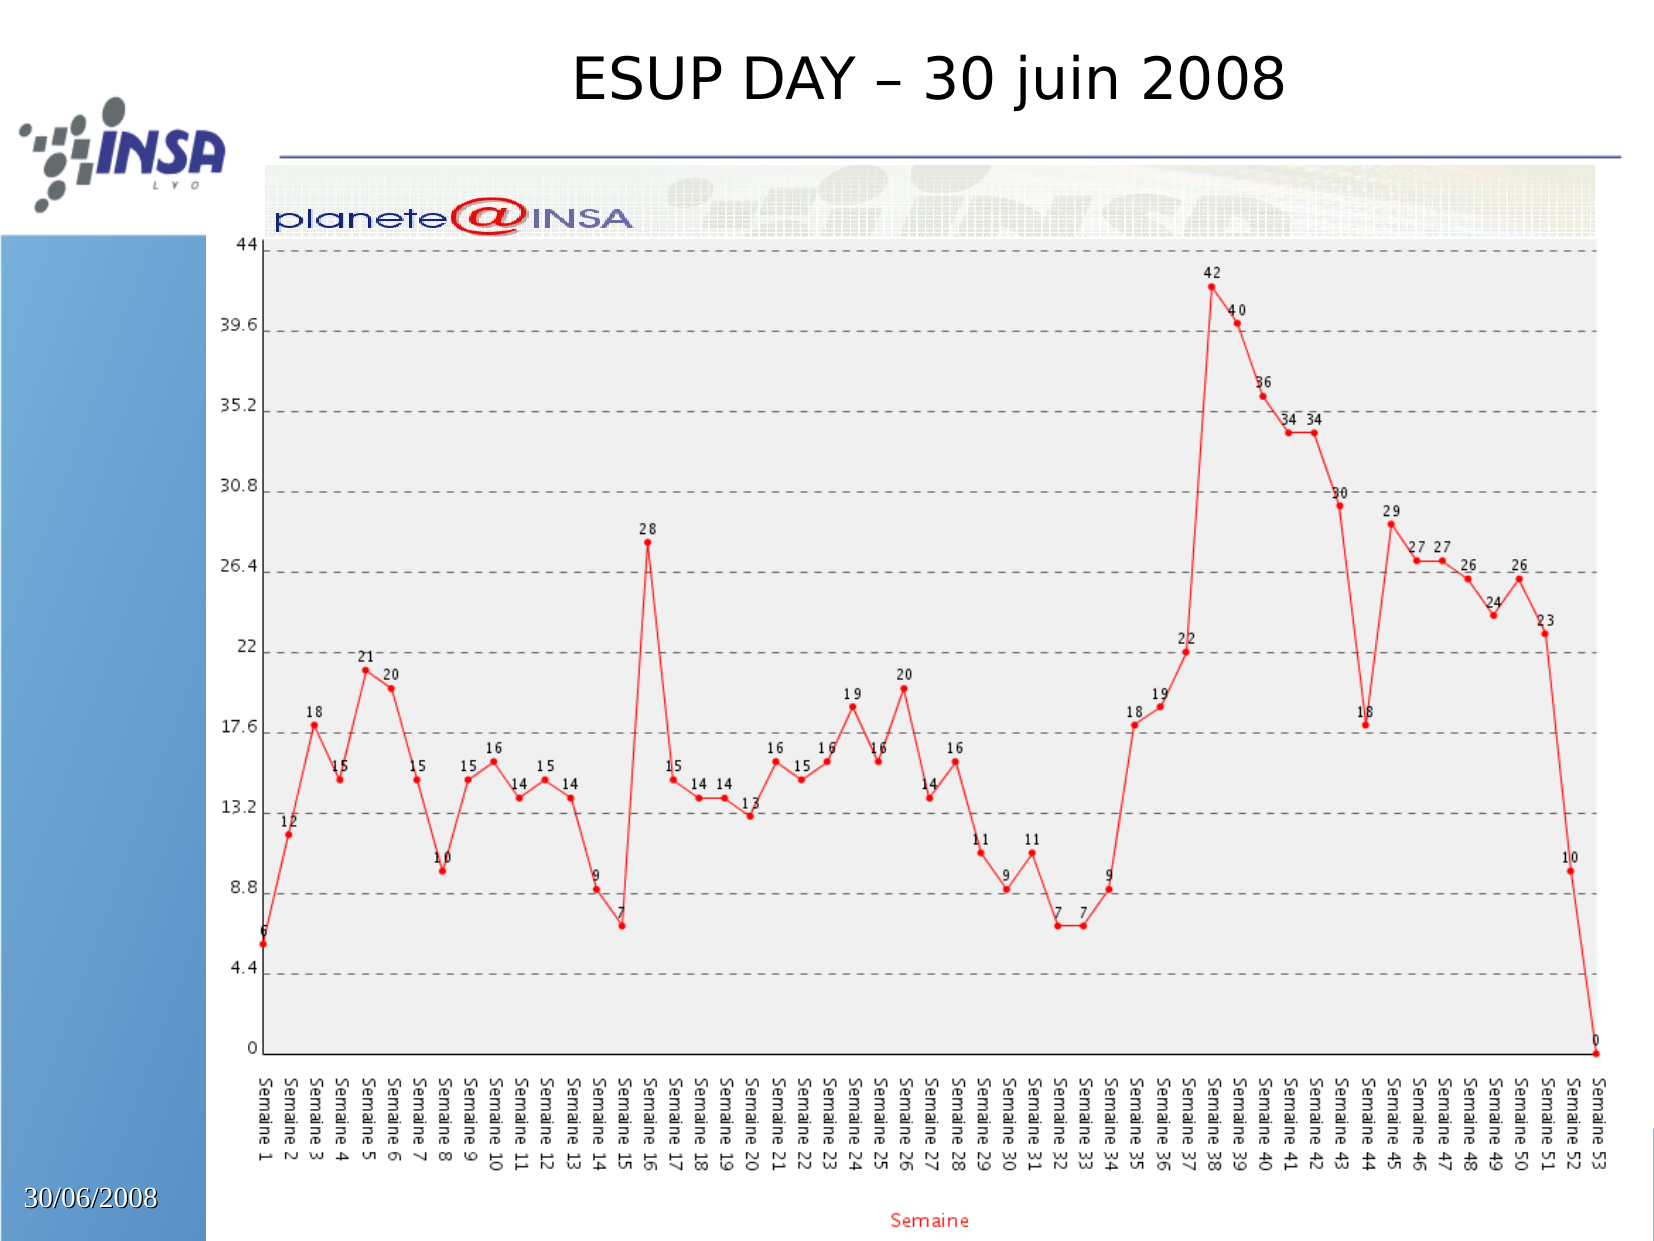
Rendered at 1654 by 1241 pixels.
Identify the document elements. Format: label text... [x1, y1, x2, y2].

picture [0, 0, 1654, 1241]
title ESUP DAY – 30 juin 2008 [236, 11, 1625, 148]
